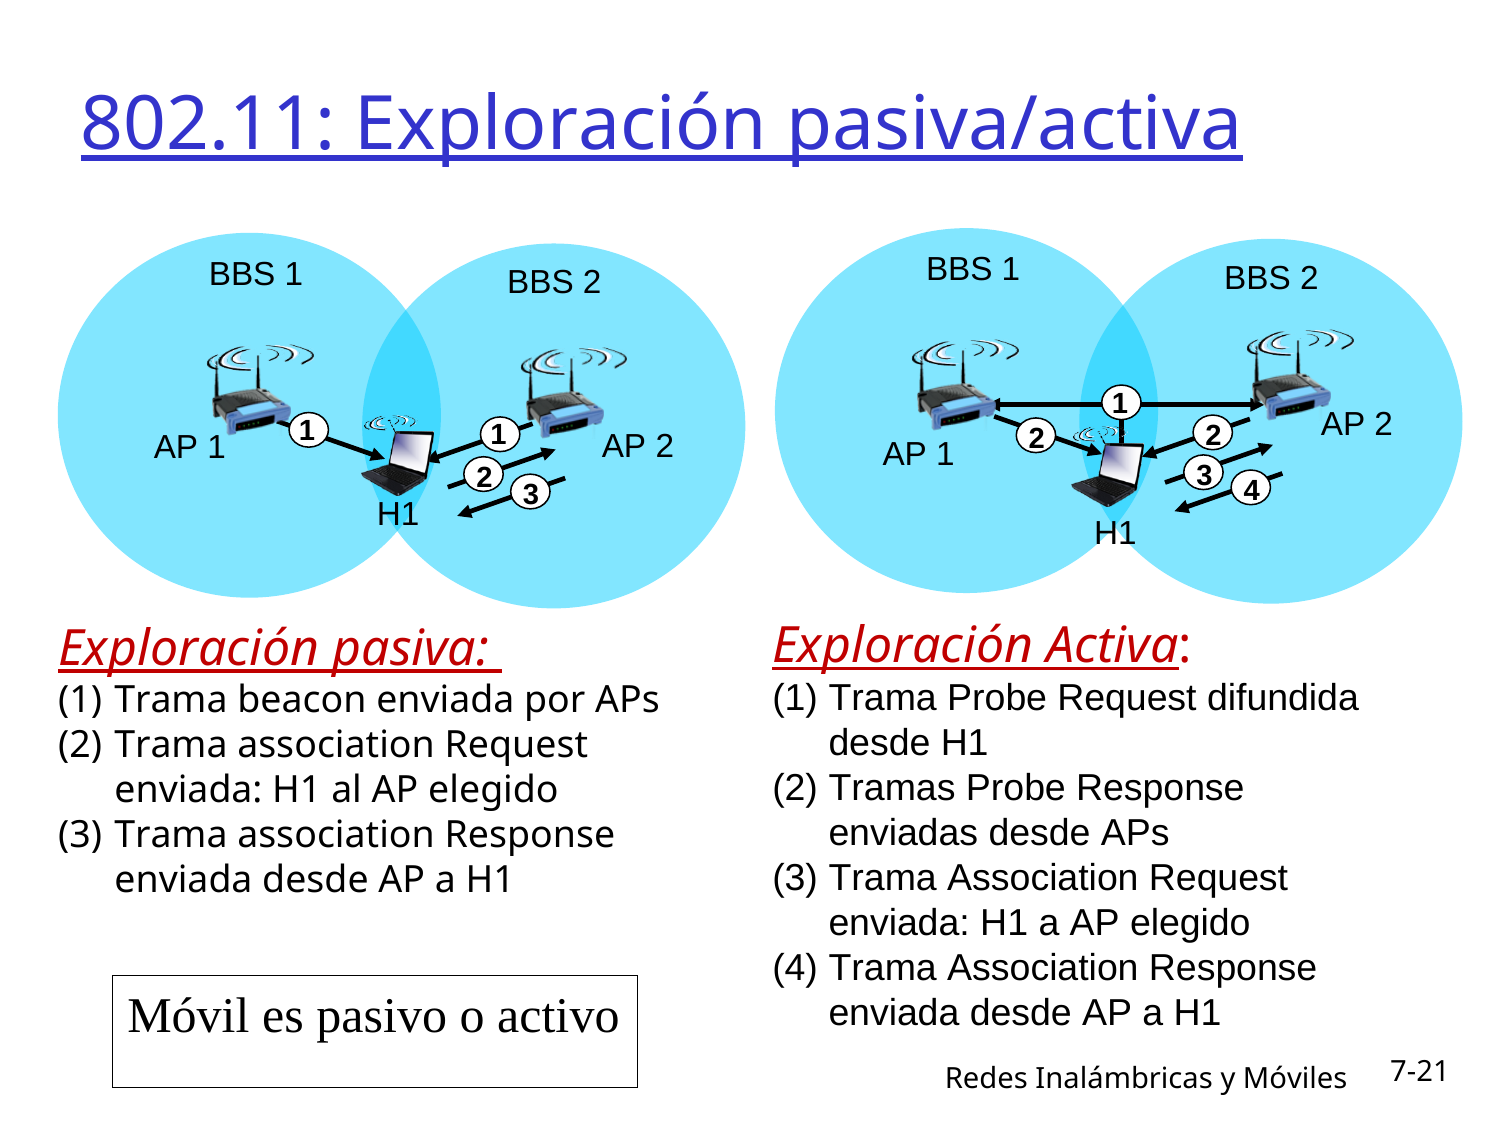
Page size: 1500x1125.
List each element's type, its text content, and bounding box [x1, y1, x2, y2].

text_box 3 [508, 467, 555, 519]
text_box [508, 459, 518, 463]
text_box BBS 1 [194, 244, 319, 300]
text_box Móvil es pasivo o activo [112, 975, 638, 1088]
text_box BBS 1 [911, 239, 1036, 296]
text_box AP 2 [587, 416, 690, 472]
text_box AP 1 [138, 417, 241, 474]
picture [1071, 424, 1144, 507]
text_box Exploración Activa: Trama Probe Request difundida desde H1 Tramas Probe Response enviadas desde APs Trama Association Request enviada: H1 a AP elegido Trama Association Response enviada desde AP a H1 [757, 605, 1408, 1041]
text_box H1 [1079, 503, 1152, 559]
text_box 3 [1181, 448, 1228, 500]
picture [206, 343, 314, 436]
text_box [57, 232, 746, 607]
text_box 2 [1013, 411, 1060, 463]
text_box [774, 228, 1463, 604]
text_box BBS 2 [1209, 248, 1334, 304]
text_box BBS 2 [492, 252, 617, 309]
text_box AP 2 [1306, 394, 1408, 451]
text_box 1 [284, 403, 331, 455]
picture [520, 346, 627, 439]
text_box H1 [362, 484, 435, 541]
text_box 1 [1097, 376, 1143, 424]
text_box [495, 243, 612, 252]
text_box Exploración pasiva: Trama beacon enviada por APs Trama association Request enviada: H1 al AP elegido Trama association Response enviada desde AP a H1 [43, 607, 719, 908]
picture [1246, 328, 1354, 421]
text_box 2 [1190, 408, 1237, 460]
text_box 1 [475, 408, 522, 459]
text_box AP 2 [1327, 416, 1335, 426]
text_box 4 [1228, 463, 1275, 515]
title 802.11: Exploración pasiva/activa [37, 25, 1463, 214]
text_box 2 [461, 450, 508, 501]
text_box [1210, 238, 1332, 248]
text_box AP 1 [867, 424, 970, 481]
text_box [996, 407, 1097, 440]
picture [911, 338, 1019, 431]
picture [361, 413, 434, 496]
